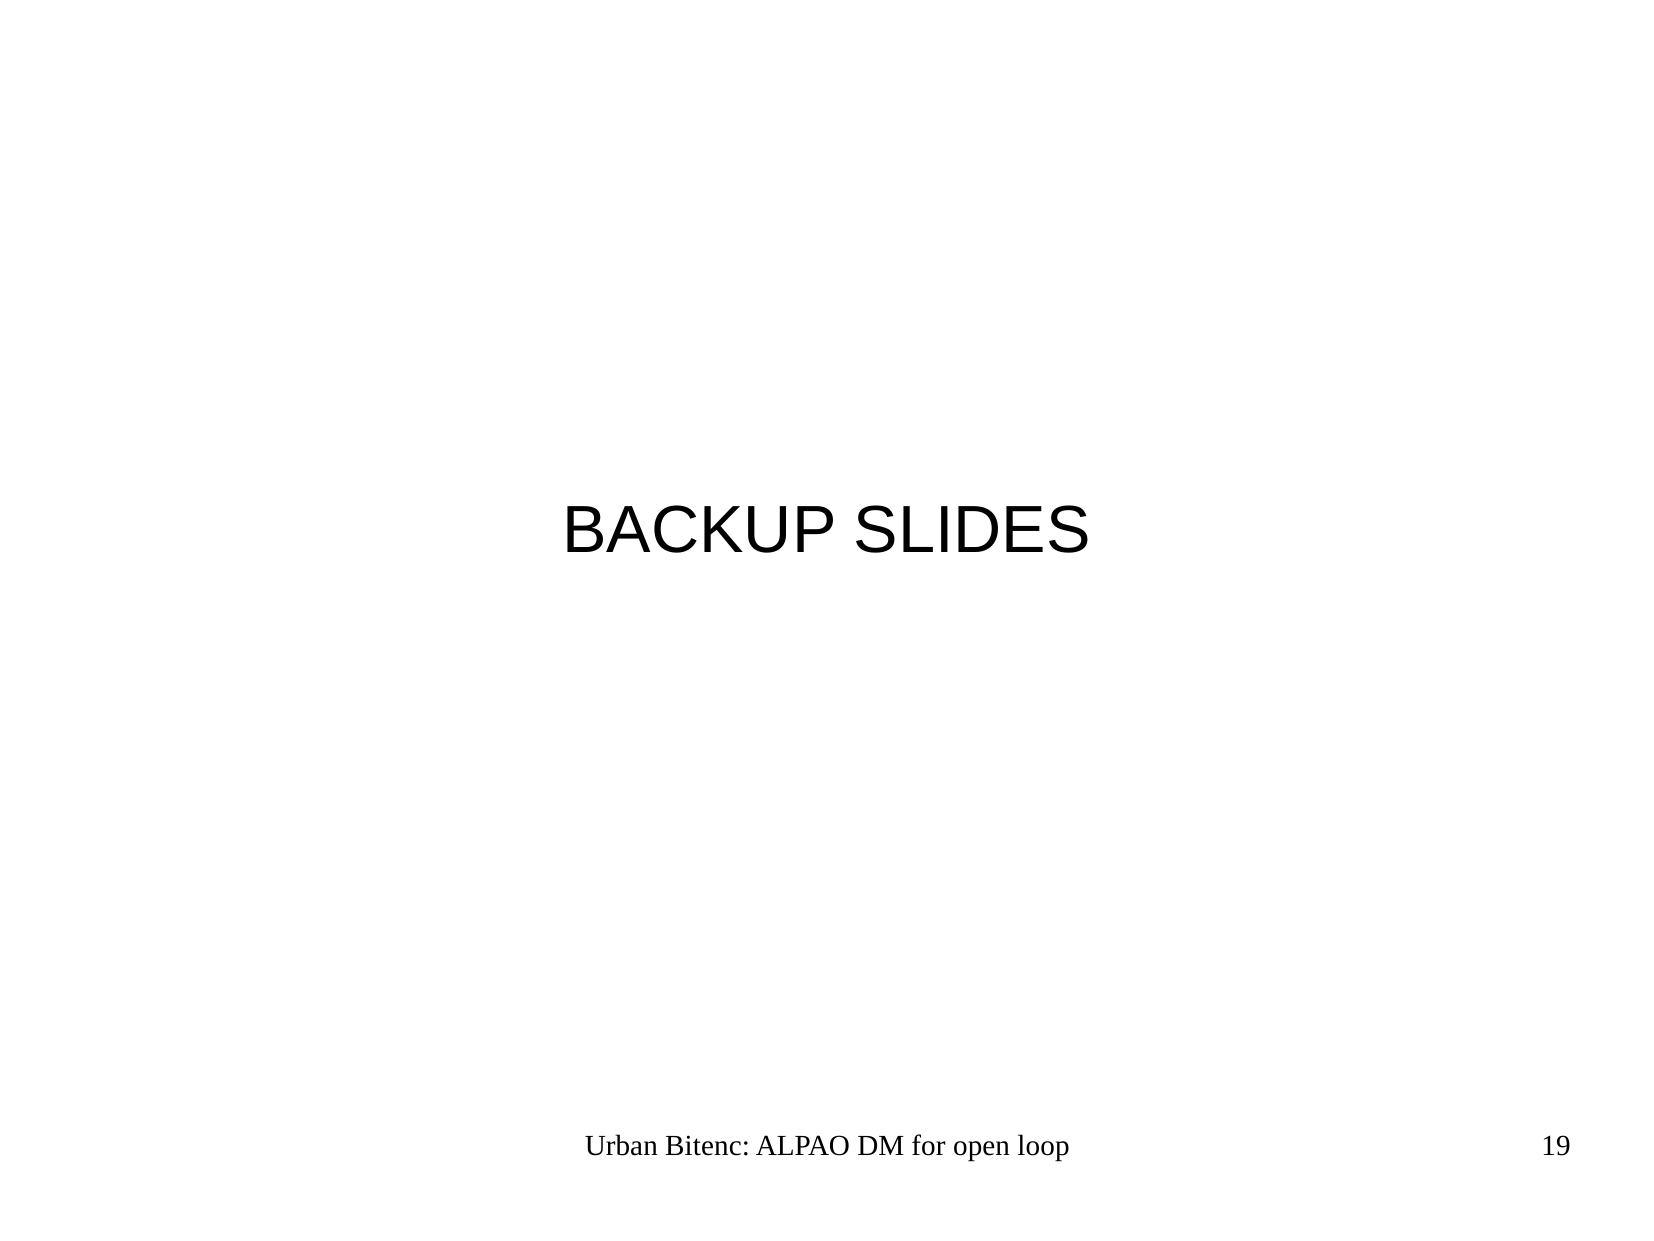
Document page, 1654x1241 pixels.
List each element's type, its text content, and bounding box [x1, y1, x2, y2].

subtitle BACKUP SLIDES [82, 49, 1571, 1010]
